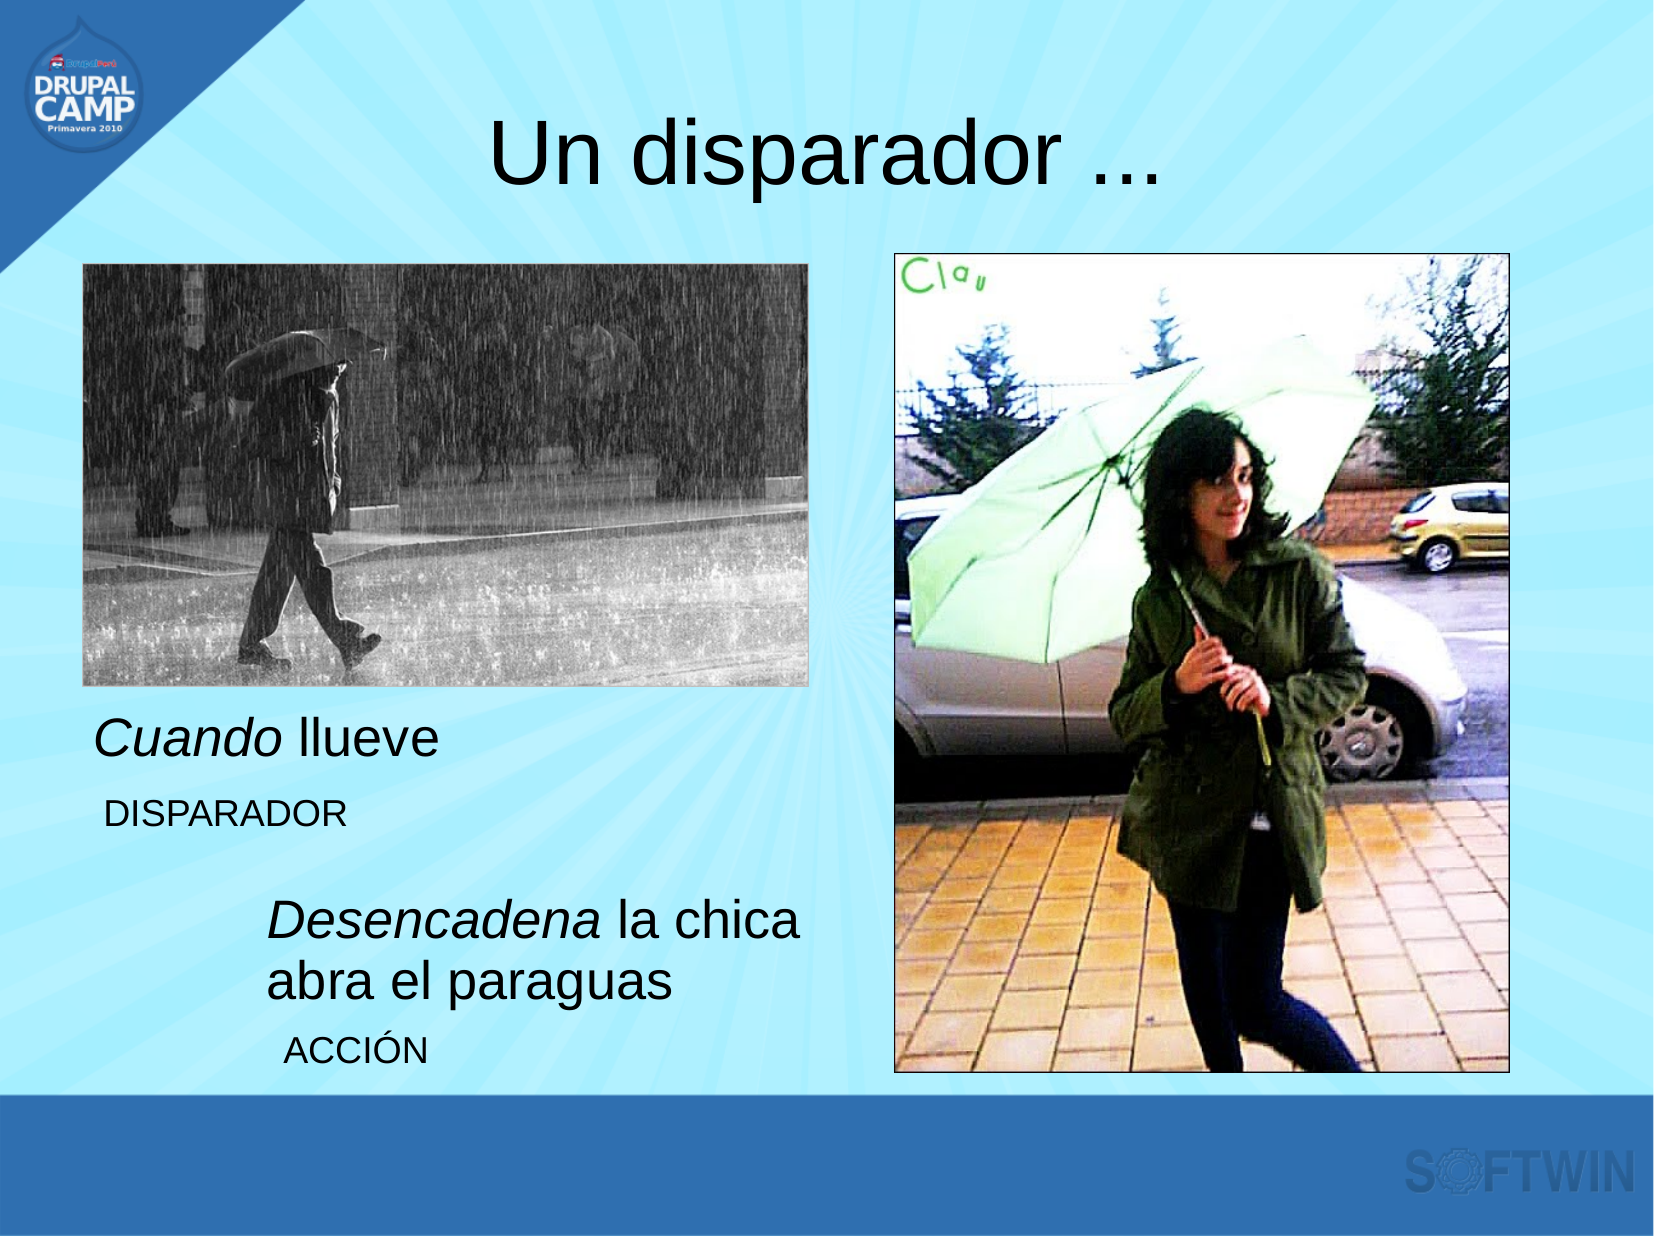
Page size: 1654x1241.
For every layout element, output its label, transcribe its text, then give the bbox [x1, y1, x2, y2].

title Un disparador ... [82, 56, 1571, 250]
text_box Cuando llueve [78, 700, 492, 784]
picture [0, 0, 1654, 1236]
text_box Desencadena la chica abra el paraguas [251, 882, 857, 1034]
text_box ACCIÓN [268, 1021, 443, 1113]
text_box DISPARADOR [88, 785, 364, 875]
